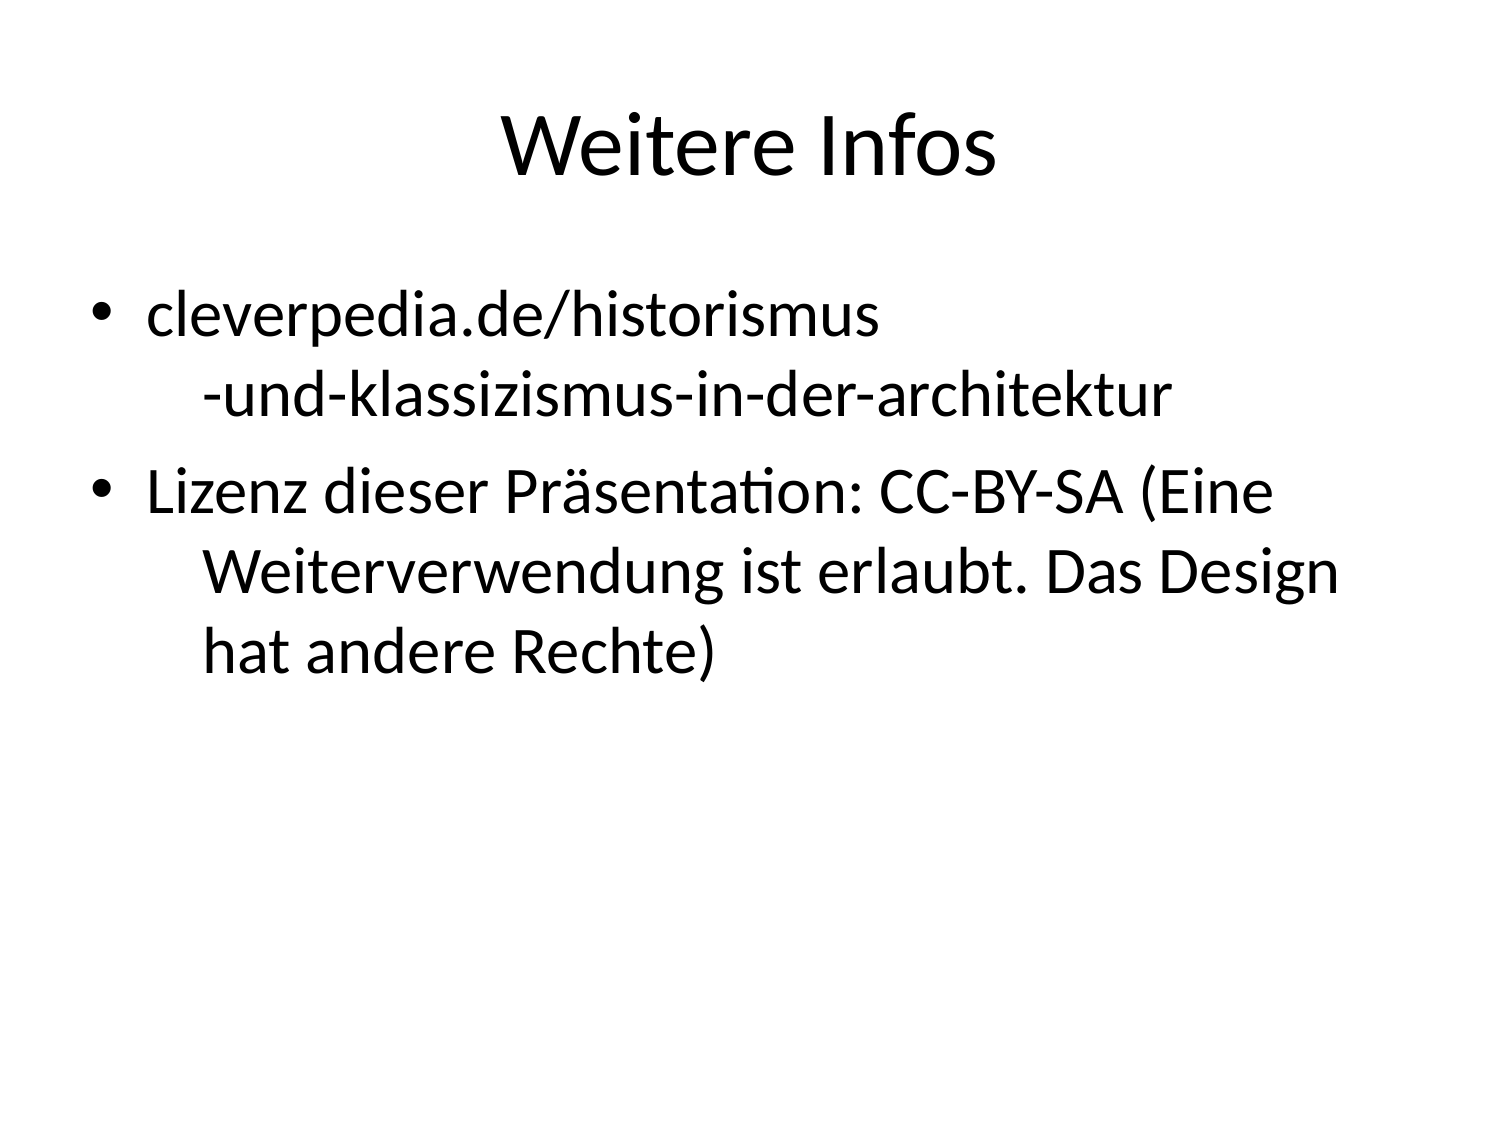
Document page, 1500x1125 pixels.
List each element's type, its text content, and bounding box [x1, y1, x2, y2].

title Weitere Infos [75, 45, 1426, 233]
list cleverpedia.de/historismus-und-klassizismus-in-der-architektur Lizenz dieser Präsentation: CC-BY-SA (Eine Weiterverwendung ist erlaubt. Das Design hat andere Rechte) [75, 262, 1426, 1005]
